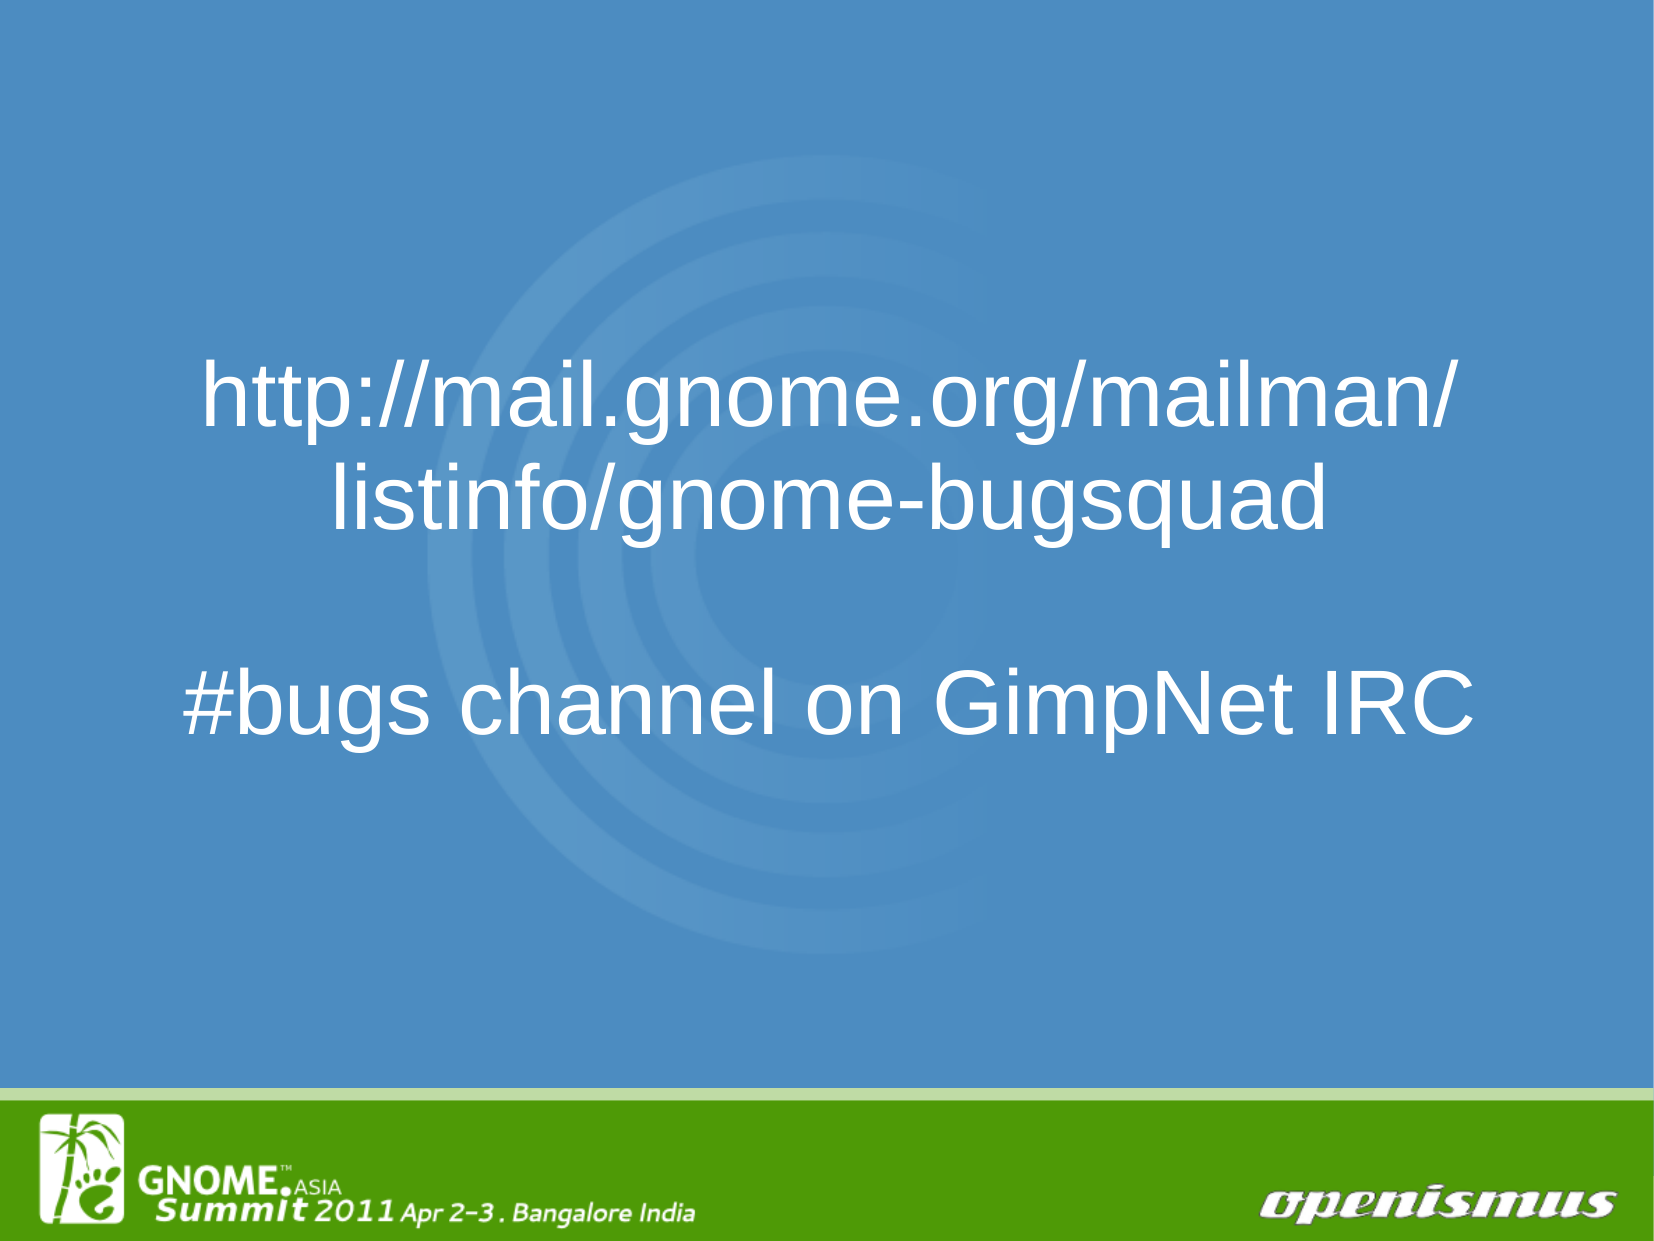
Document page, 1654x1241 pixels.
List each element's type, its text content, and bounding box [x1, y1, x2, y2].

title http://mail.gnome.org/mailman/ listinfo/gnome-bugsquad #bugs channel on GimpNet IRC [120, 343, 1542, 754]
picture [0, 0, 1654, 1241]
